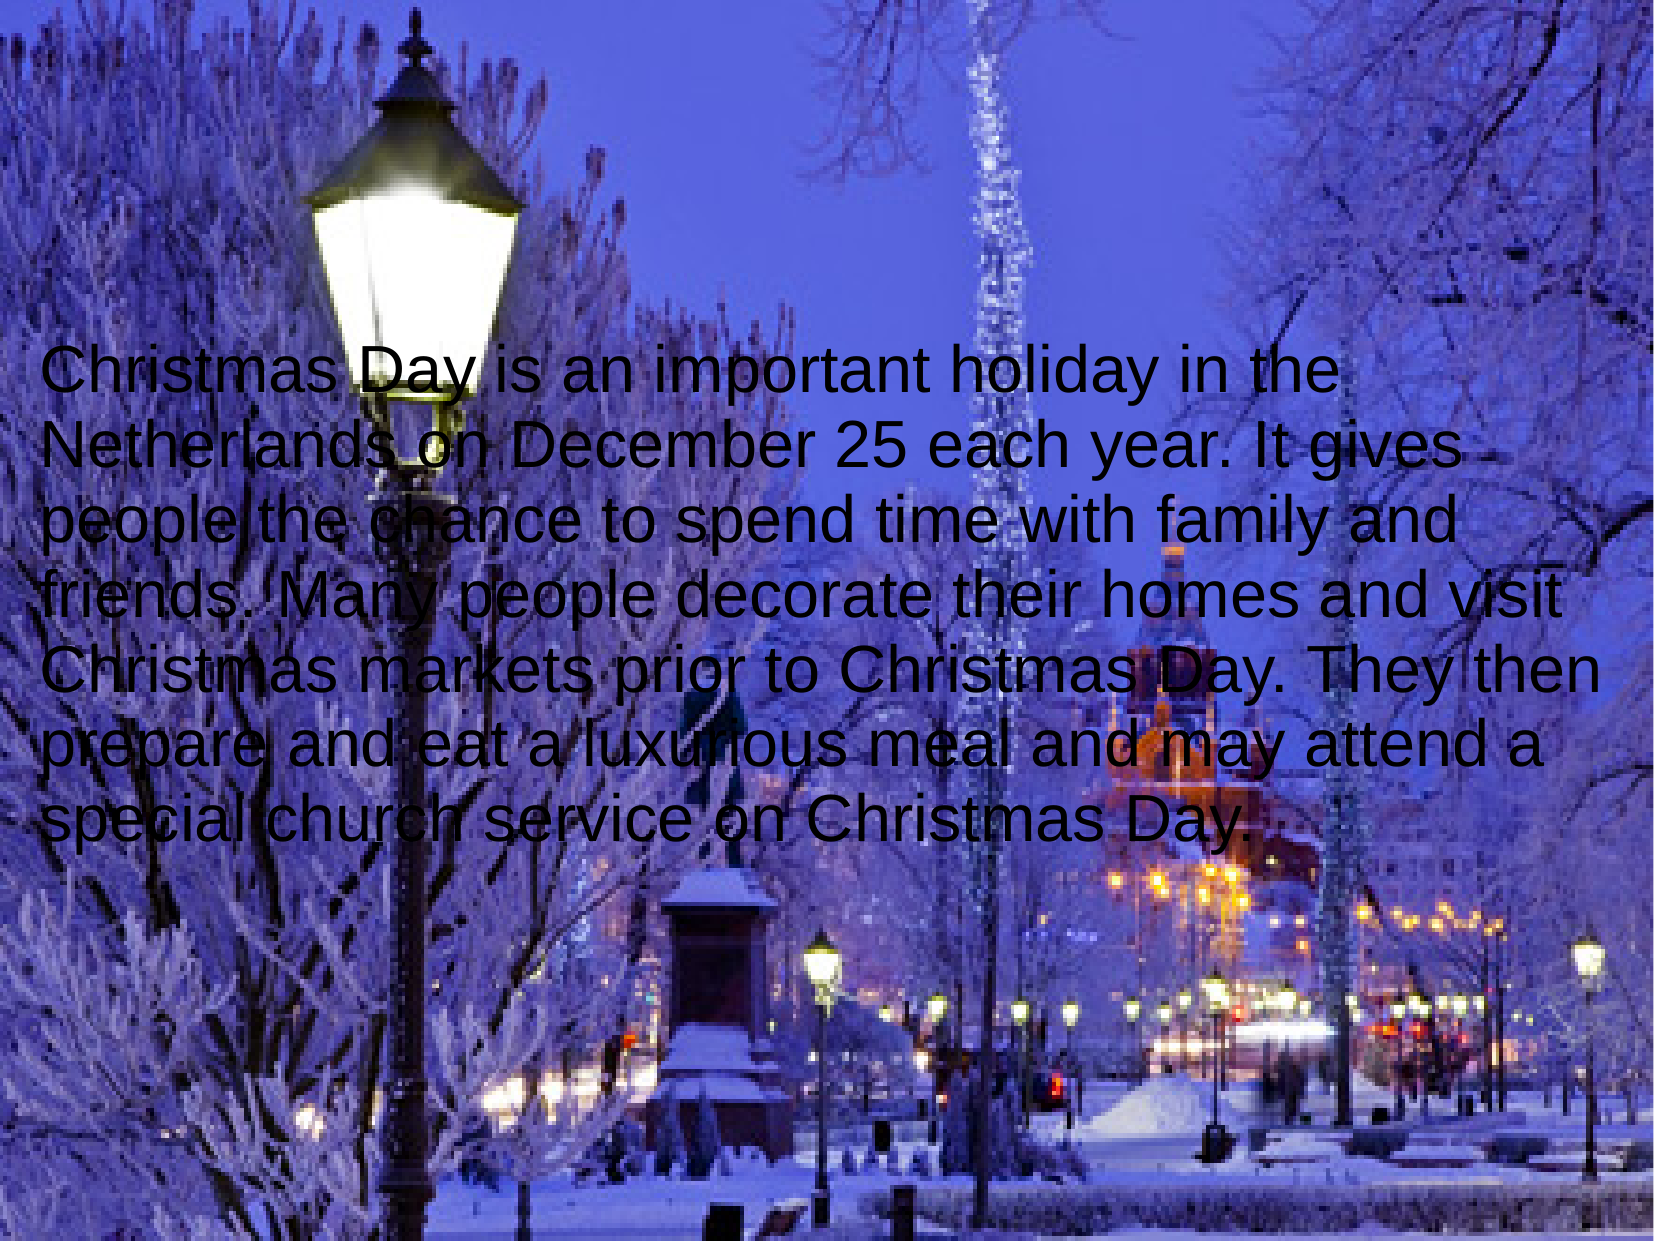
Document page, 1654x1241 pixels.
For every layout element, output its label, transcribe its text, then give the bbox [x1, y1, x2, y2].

text_box Christmas Day is an important holiday in the Netherlands on December 25 each year. It gives people the chance to spend time with family and friends. Many people decorate their homes and visit Christmas markets prior to Christmas Day. They then prepare and eat a luxurious meal and may attend a special church service on Christmas Day. [0, 332, 1631, 856]
picture [0, 0, 1654, 1241]
